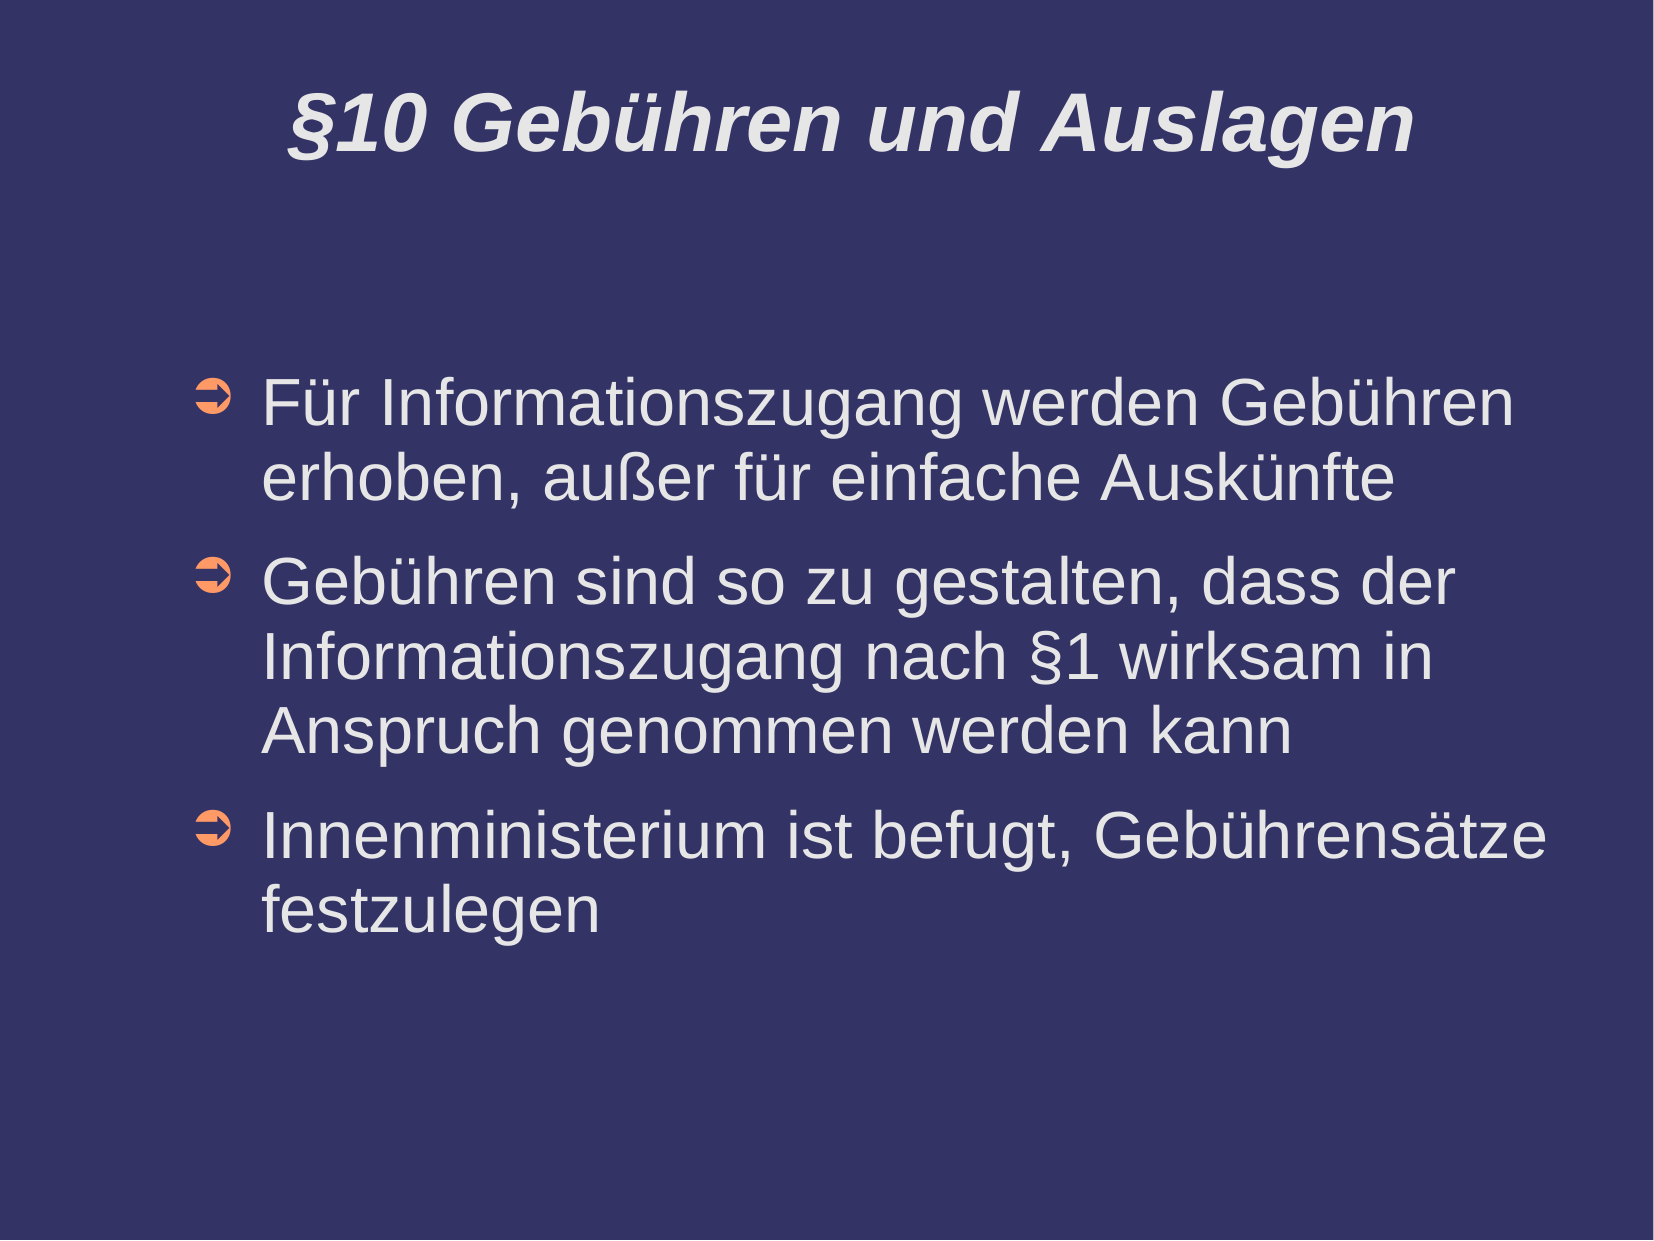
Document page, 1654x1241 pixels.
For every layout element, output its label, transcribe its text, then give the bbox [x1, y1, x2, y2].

title §10 Gebühren und Auslagen [117, 19, 1530, 227]
list Für Informationszugang werden Gebühren erhoben, außer für einfache Auskünfte Gebühren sind so zu gestalten, dass der Informationszugang nach §1 wirksam in Anspruch genommen werden kann Innenministerium ist befugt, Gebührensätze festzulegen [178, 364, 1570, 1147]
